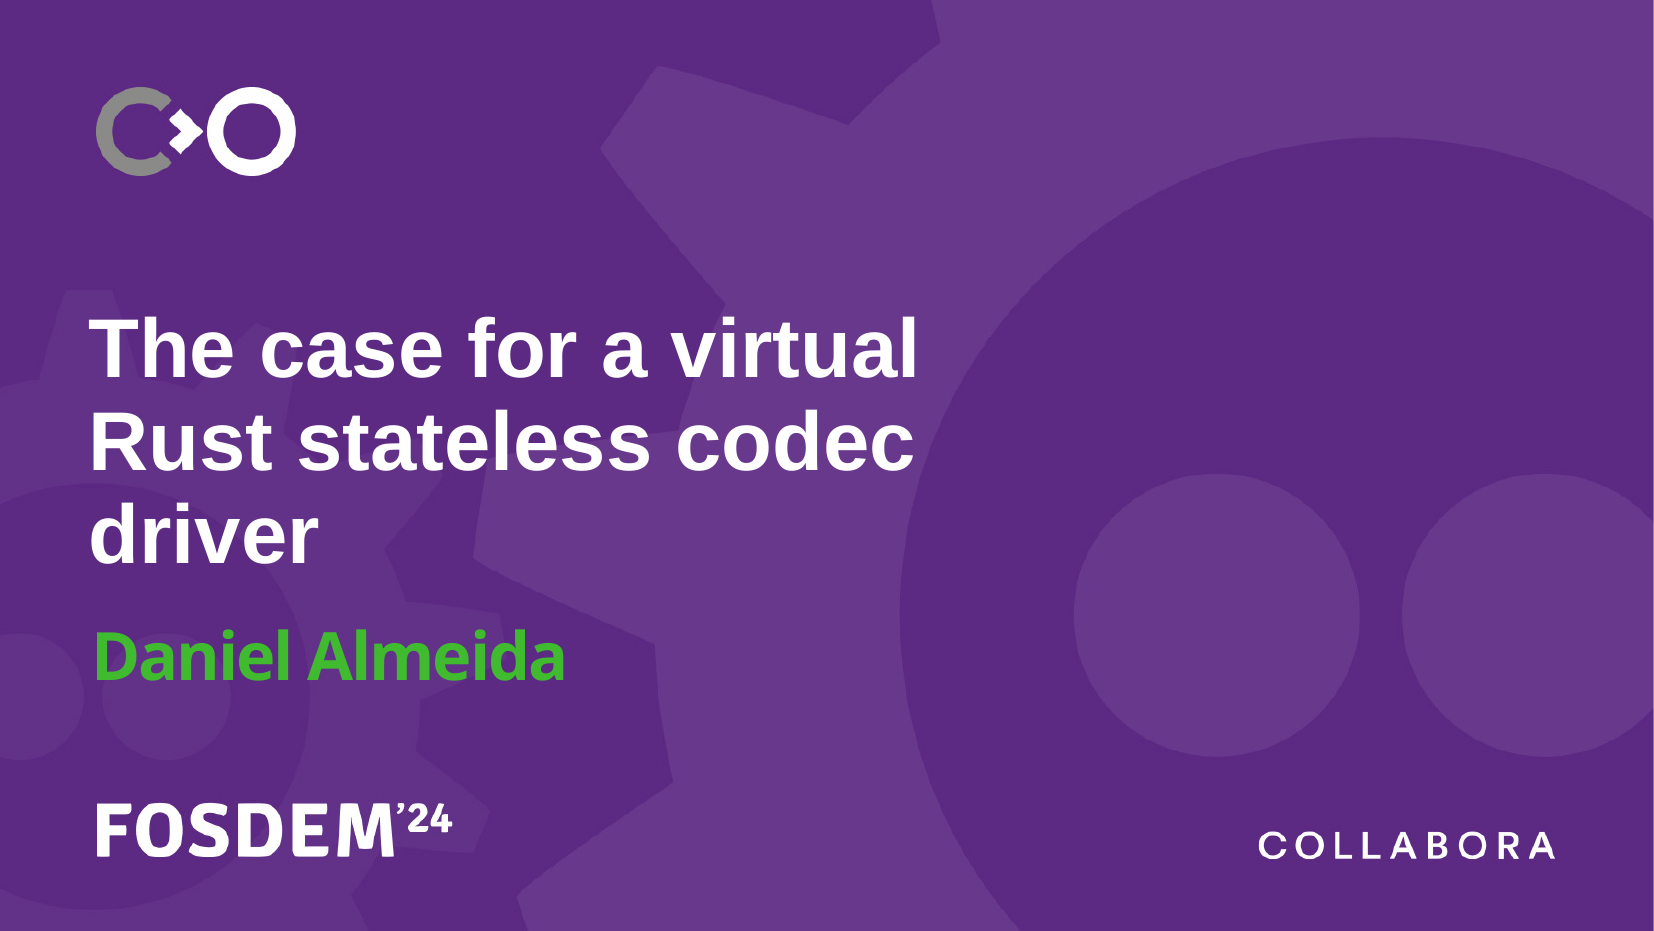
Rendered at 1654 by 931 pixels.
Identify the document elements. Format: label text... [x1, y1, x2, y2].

title The case for a virtual Rust stateless codec driver [88, 302, 963, 582]
list Daniel Almeida [90, 609, 895, 756]
picture [0, 0, 1654, 931]
